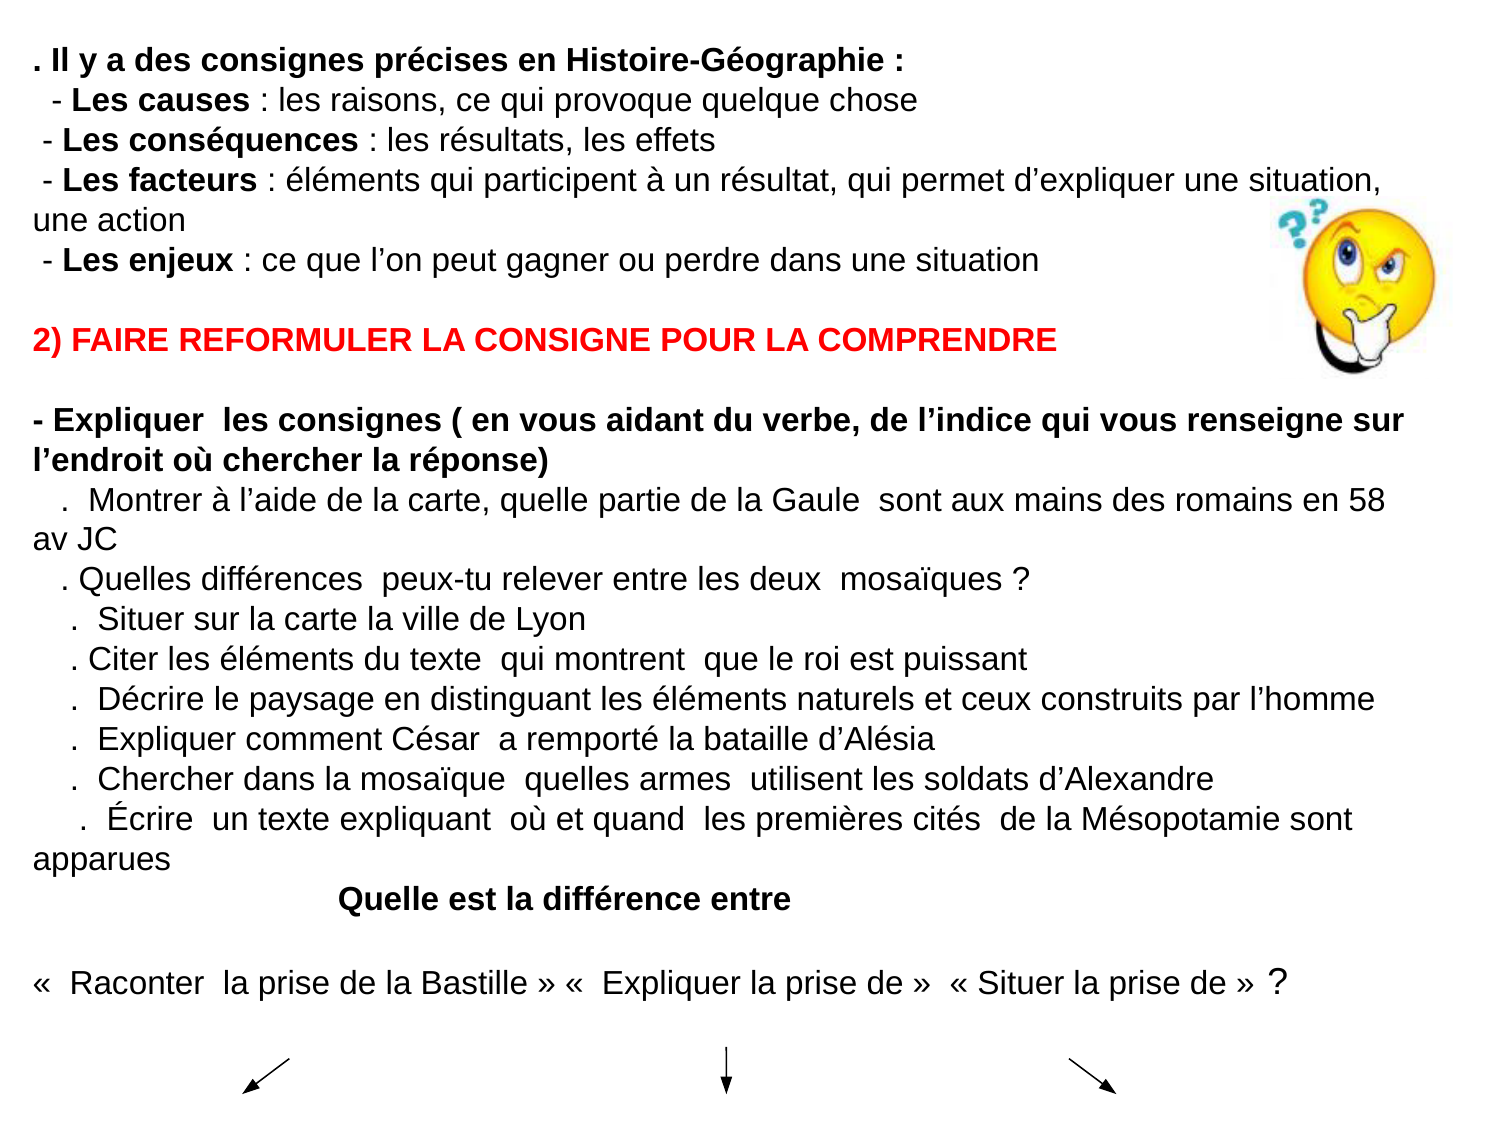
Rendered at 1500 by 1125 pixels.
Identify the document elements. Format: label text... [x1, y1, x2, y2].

text_box . Il y a des consignes précises en Histoire-Géographie : - Les causes : les raisons, ce qui provoque quelque chose - Les conséquences : les résultats, les effets - Les facteurs : éléments qui participent à un résultat, qui permet d’expliquer une situation, une action - Les enjeux : ce que l’on peut gagner ou perdre dans une situation 2) FAIRE REFORMULER LA CONSIGNE POUR LA COMPRENDRE - Expliquer les consignes ( en vous aidant du verbe, de l’indice qui vous renseigne sur l’endroit où chercher la réponse) . Montrer à l’aide de la carte, quelle partie de la Gaule sont aux mains des romains en 58 av JC . Quelles différences peux-tu relever entre les deux mosaïques ? . Situer sur la carte la ville de Lyon . Citer les éléments du texte qui montrent que le roi est puissant . Décrire le paysage en distinguant les éléments naturels et ceux construits par l’homme . Expliquer comment César a remporté la bataille d’Alésia . Chercher dans la mosaïque quelles armes utilisent les soldats d’Alexandre . Écrire un texte expliquant où et quand les premières cités de la Mésopotamie sont apparues Quelle est la différence entre « Raconter la prise de la Bastille » « Expliquer la prise de » « Situer la prise de » ? [17, 31, 1436, 1054]
picture [1269, 196, 1464, 379]
